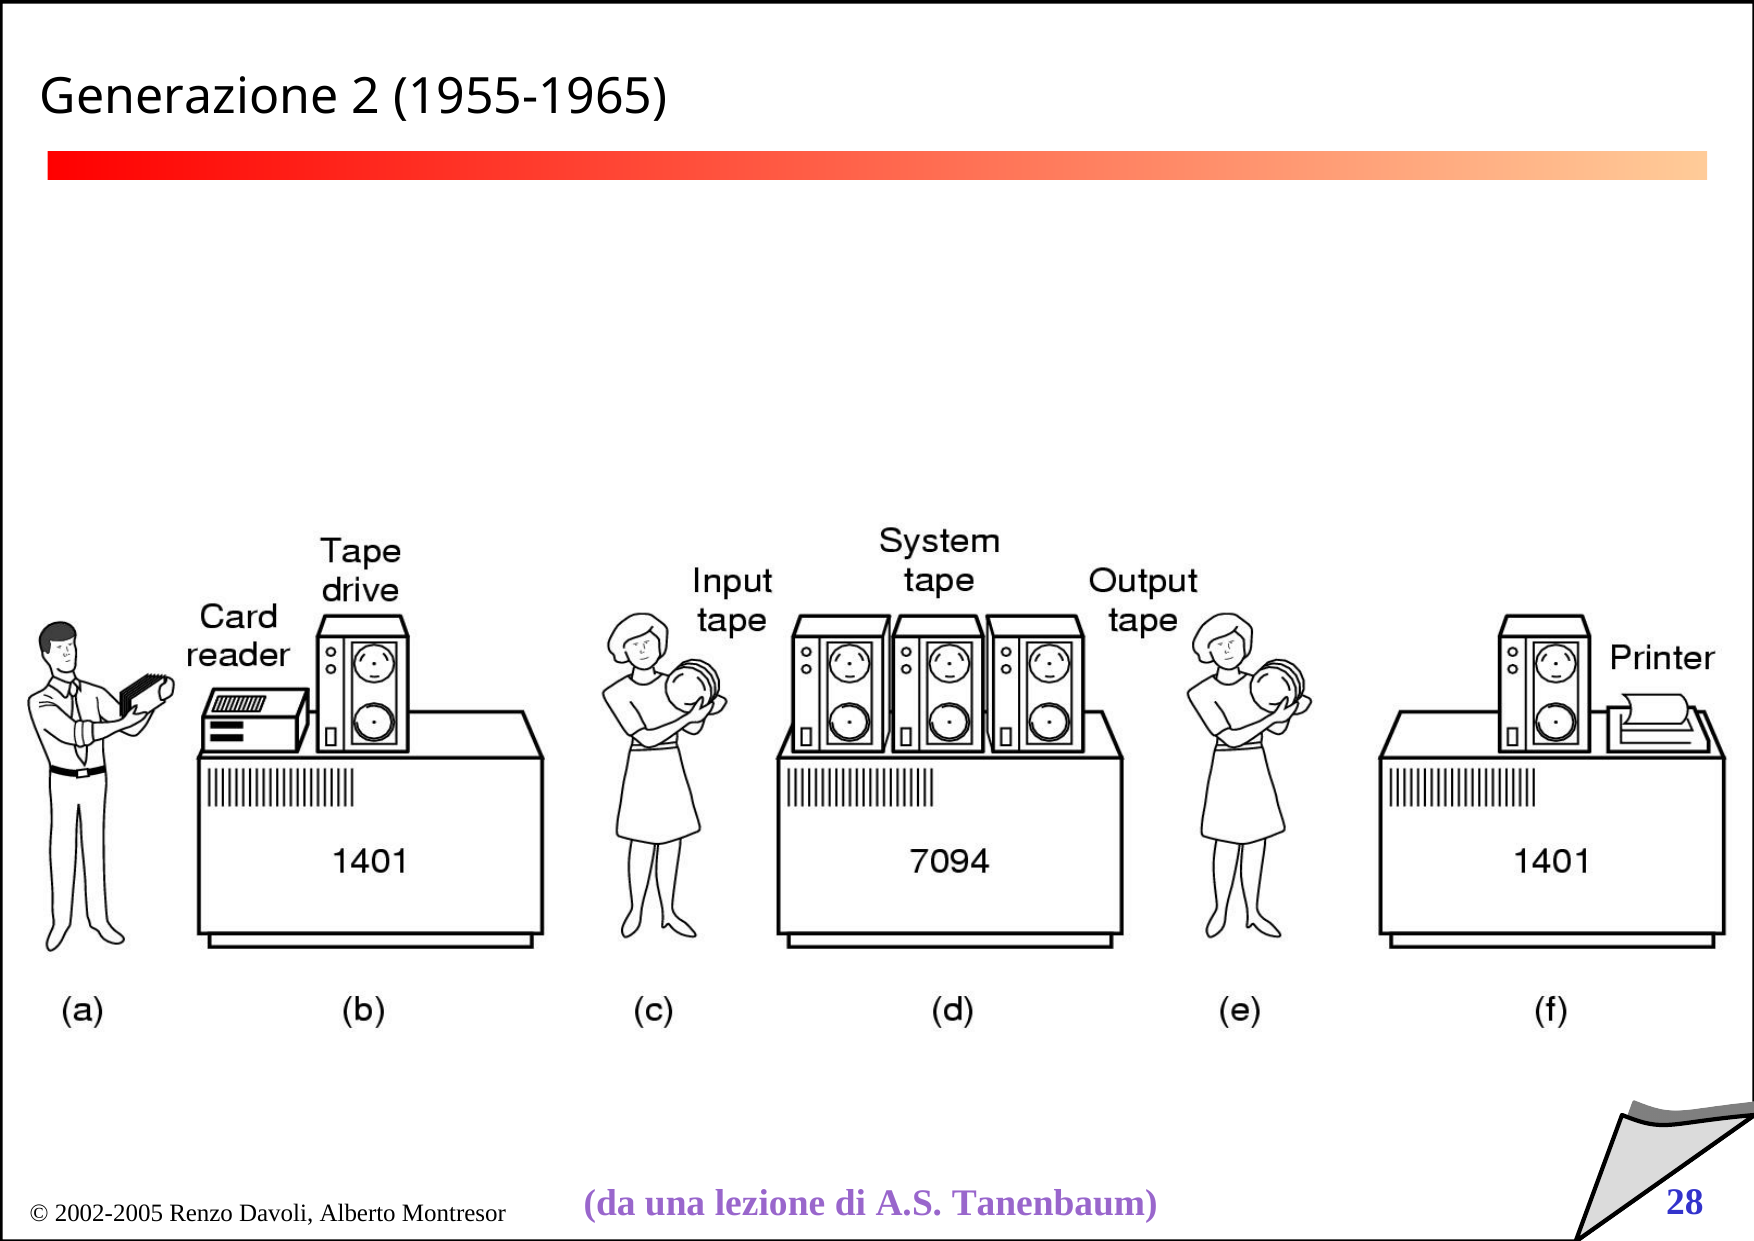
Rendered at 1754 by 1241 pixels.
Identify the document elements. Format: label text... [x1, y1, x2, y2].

title Generazione 2 (1955-1965) [40, 49, 1713, 144]
text_box (da una lezione di A.S. Tanenbaum) [583, 1179, 1255, 1227]
picture [26, 514, 1735, 1032]
